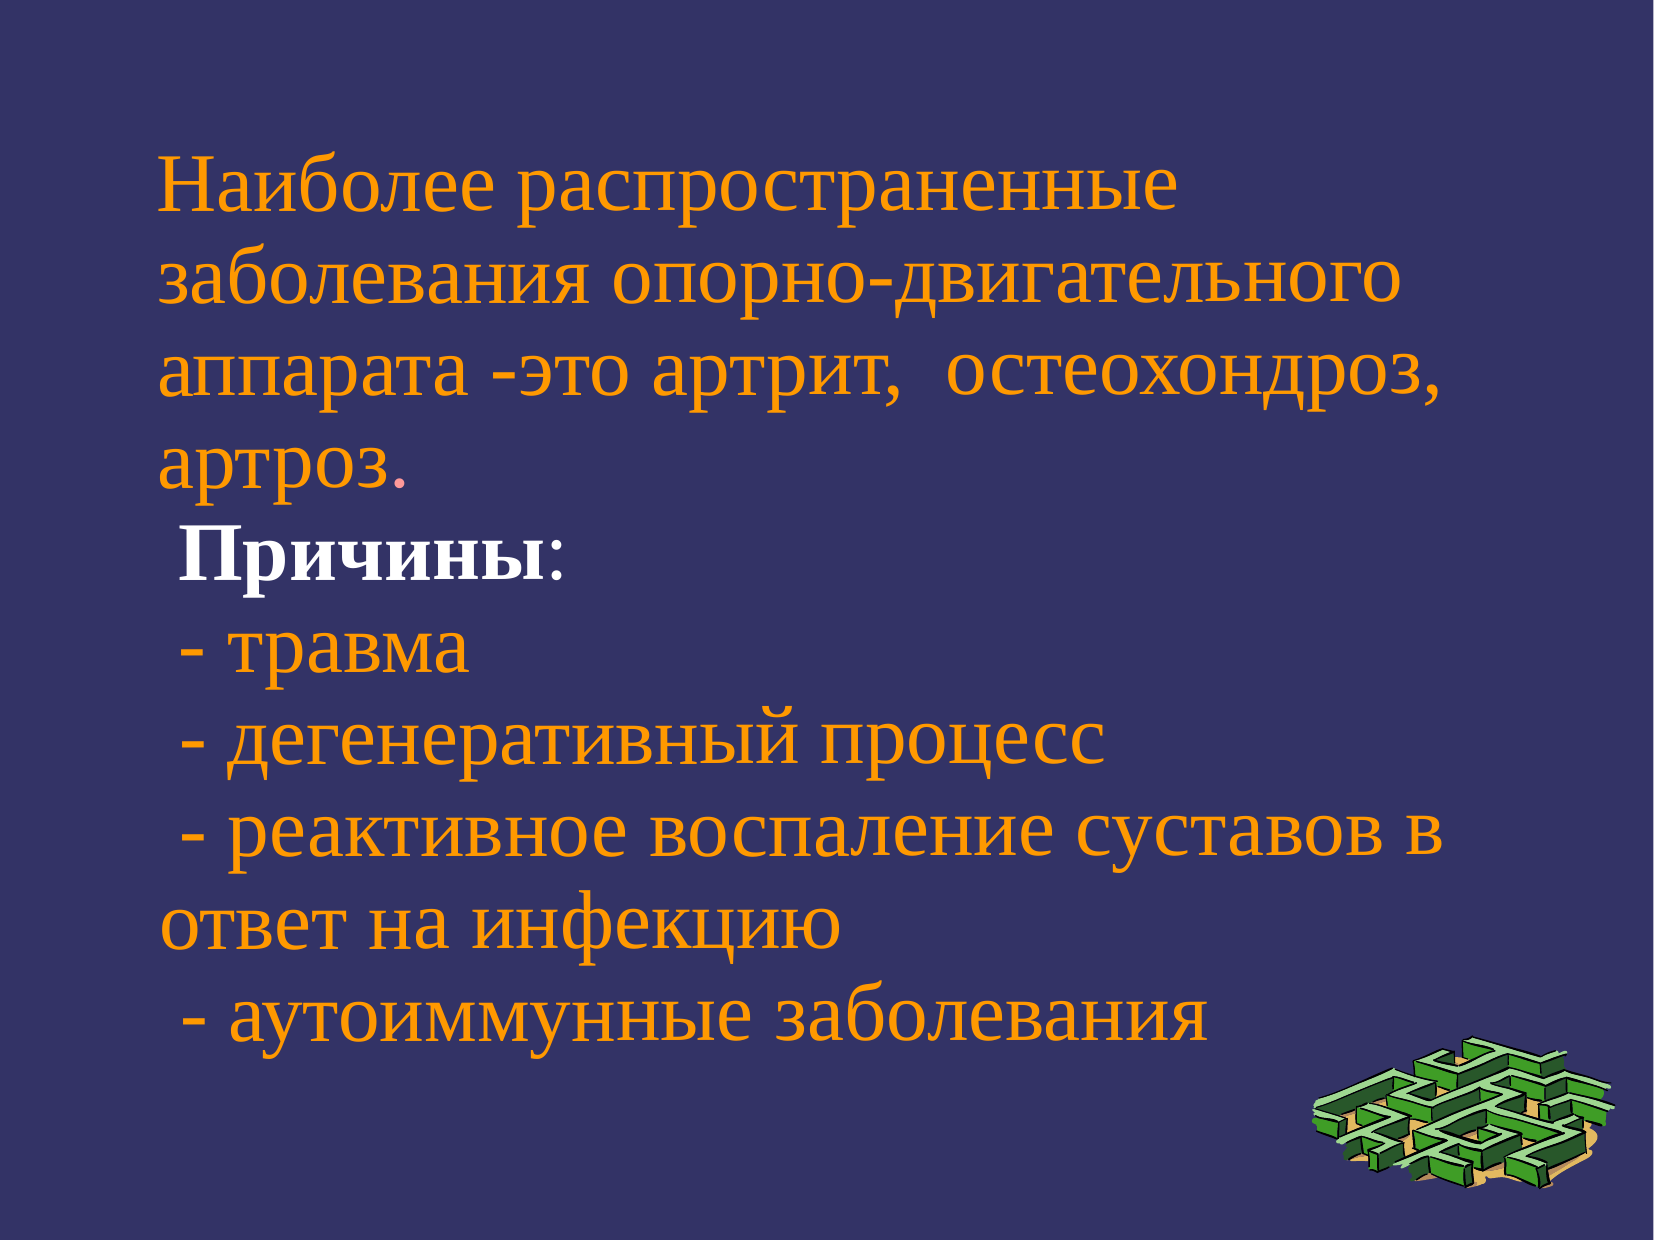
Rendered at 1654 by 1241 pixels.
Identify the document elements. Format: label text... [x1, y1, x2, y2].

text_box Наиболее распространенные заболевания опорно-двигательного аппарата -это артрит, остеохондроз, артроз. Причины: - травма - дегенеративный процесс - реактивное воспаление суставов в ответ на инфекцию - аутоиммунные заболевания [141, 125, 1516, 1160]
